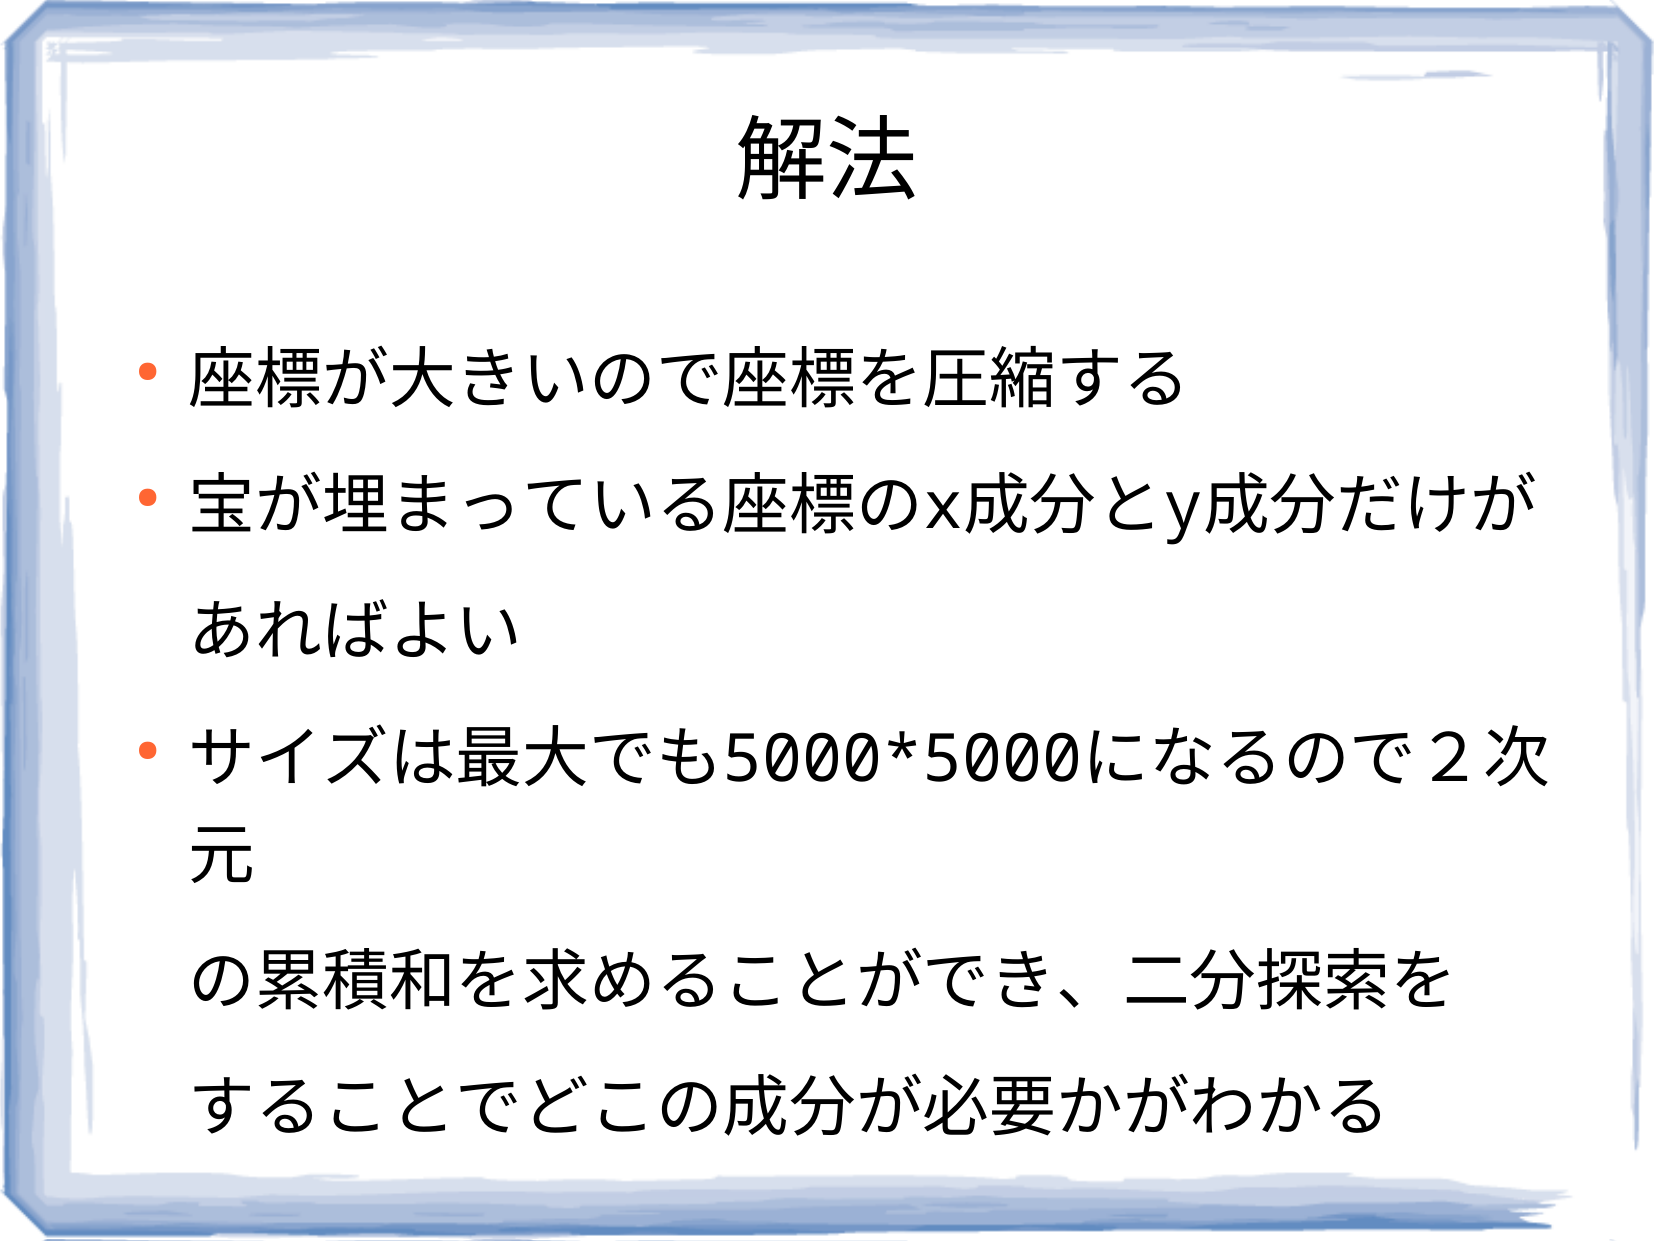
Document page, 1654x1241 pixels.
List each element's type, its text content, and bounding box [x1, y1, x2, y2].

list 座標が大きいので座標を圧縮する 宝が埋まっている座標のx成分とy成分だけが あればよい サイズは最大でも5000*5000になるので２次元 の累積和を求めることができ、二分探索を することでどこの成分が必要かがわかる [118, 324, 1571, 1045]
picture [0, 0, 1654, 1241]
title 解法 [82, 49, 1571, 257]
